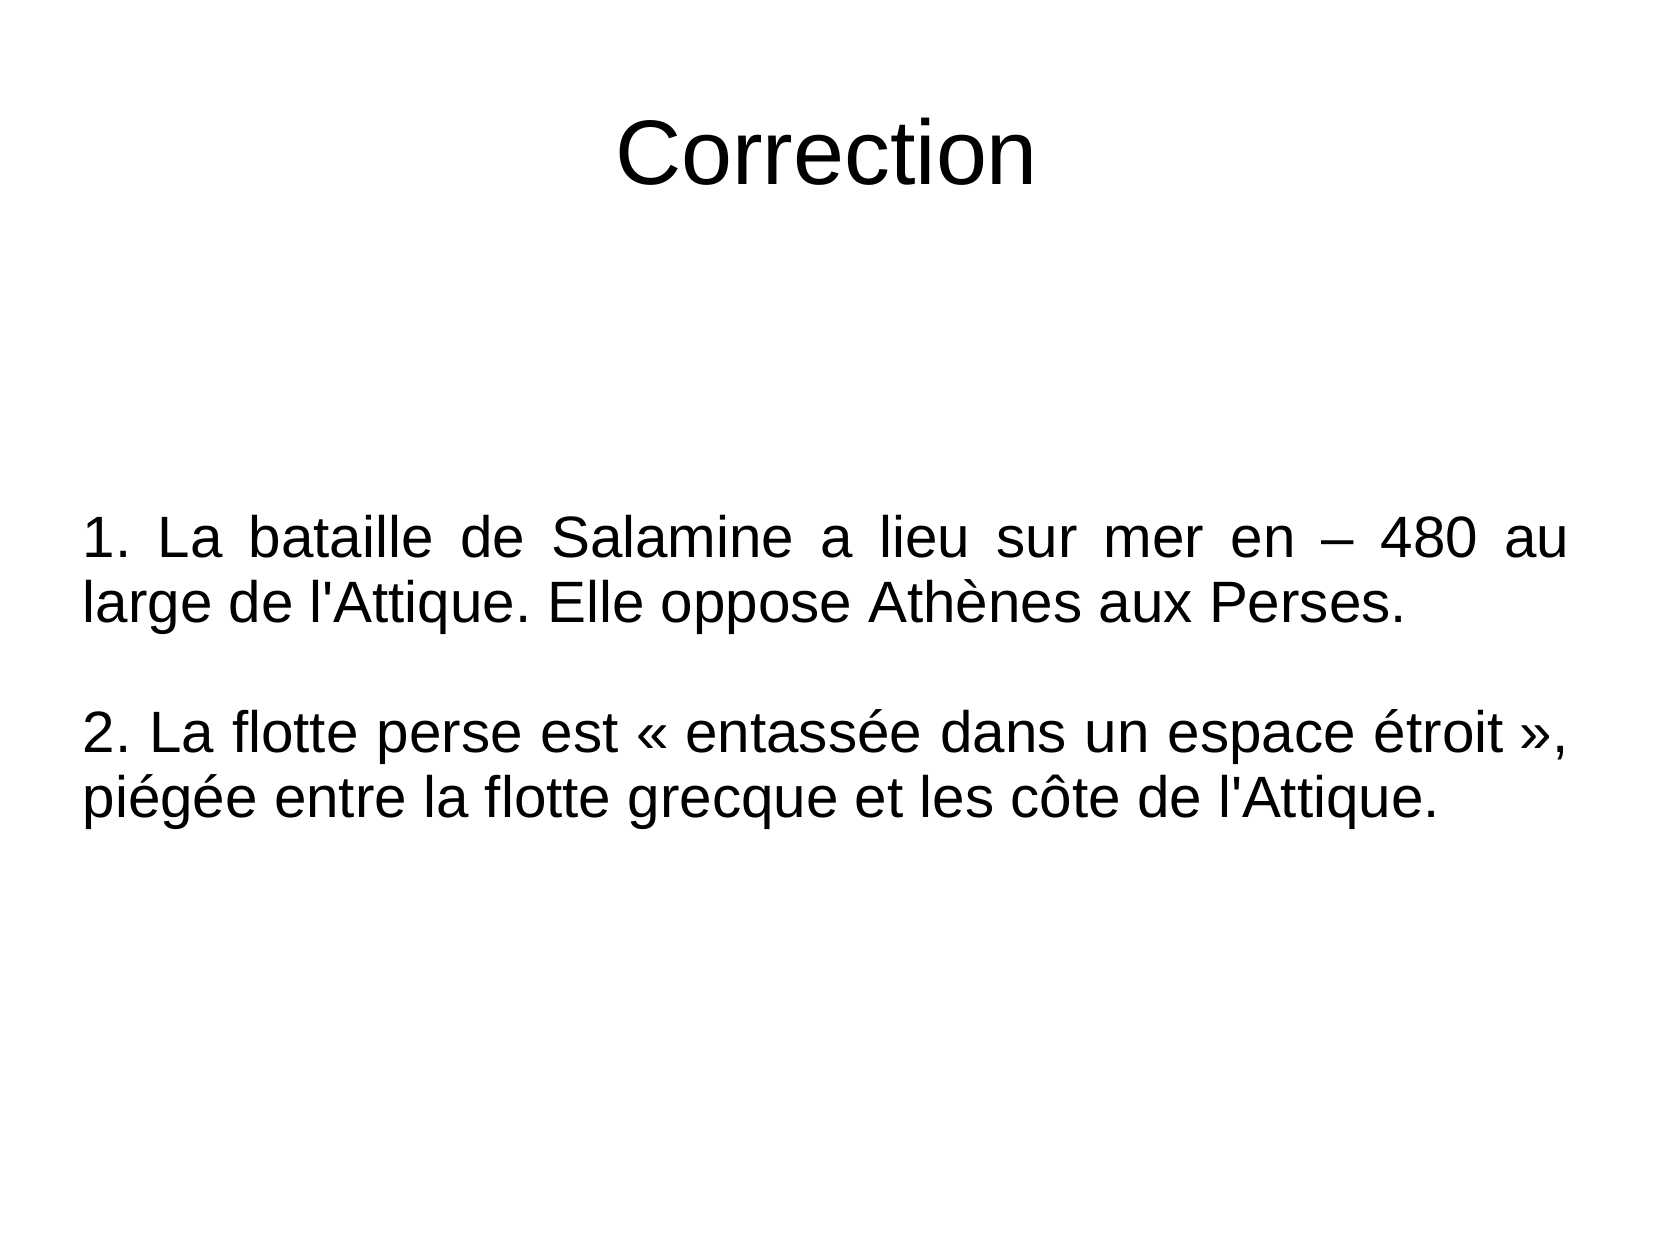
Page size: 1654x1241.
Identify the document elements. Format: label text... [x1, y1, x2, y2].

title Correction [82, 56, 1571, 250]
subtitle 1. La bataille de Salamine a lieu sur mer en – 480 au large de l'Attique. Elle oppose Athènes aux Perses. 2. La flotte perse est « entassée dans un espace étroit », piégée entre la flotte grecque et les côte de l'Attique. [82, 297, 1571, 1102]
